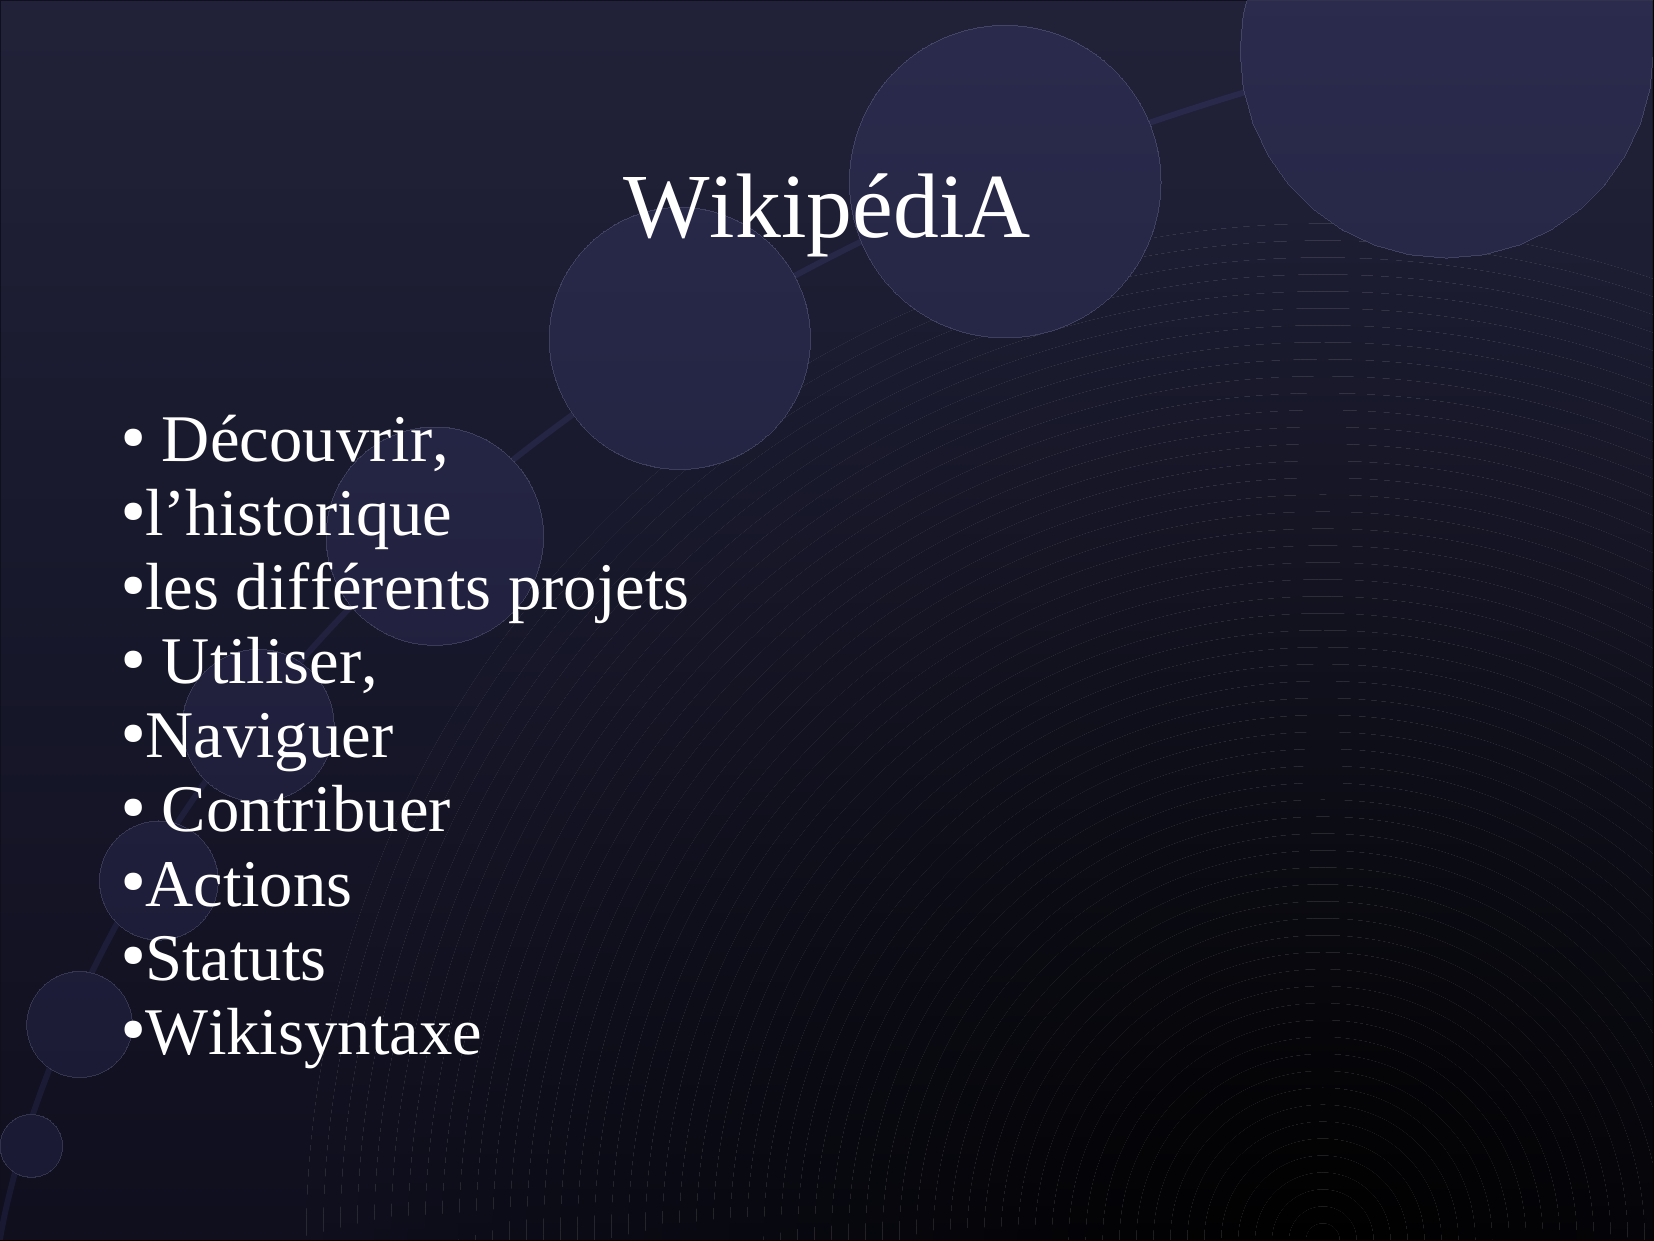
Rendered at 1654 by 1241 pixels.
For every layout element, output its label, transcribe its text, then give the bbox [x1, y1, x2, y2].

title WikipédiA [121, 102, 1534, 311]
subtitle Découvrir, l’historique les différents projets Utiliser, Naviguer Contribuer Actions Statuts Wikisyntaxe [121, 344, 1534, 1127]
